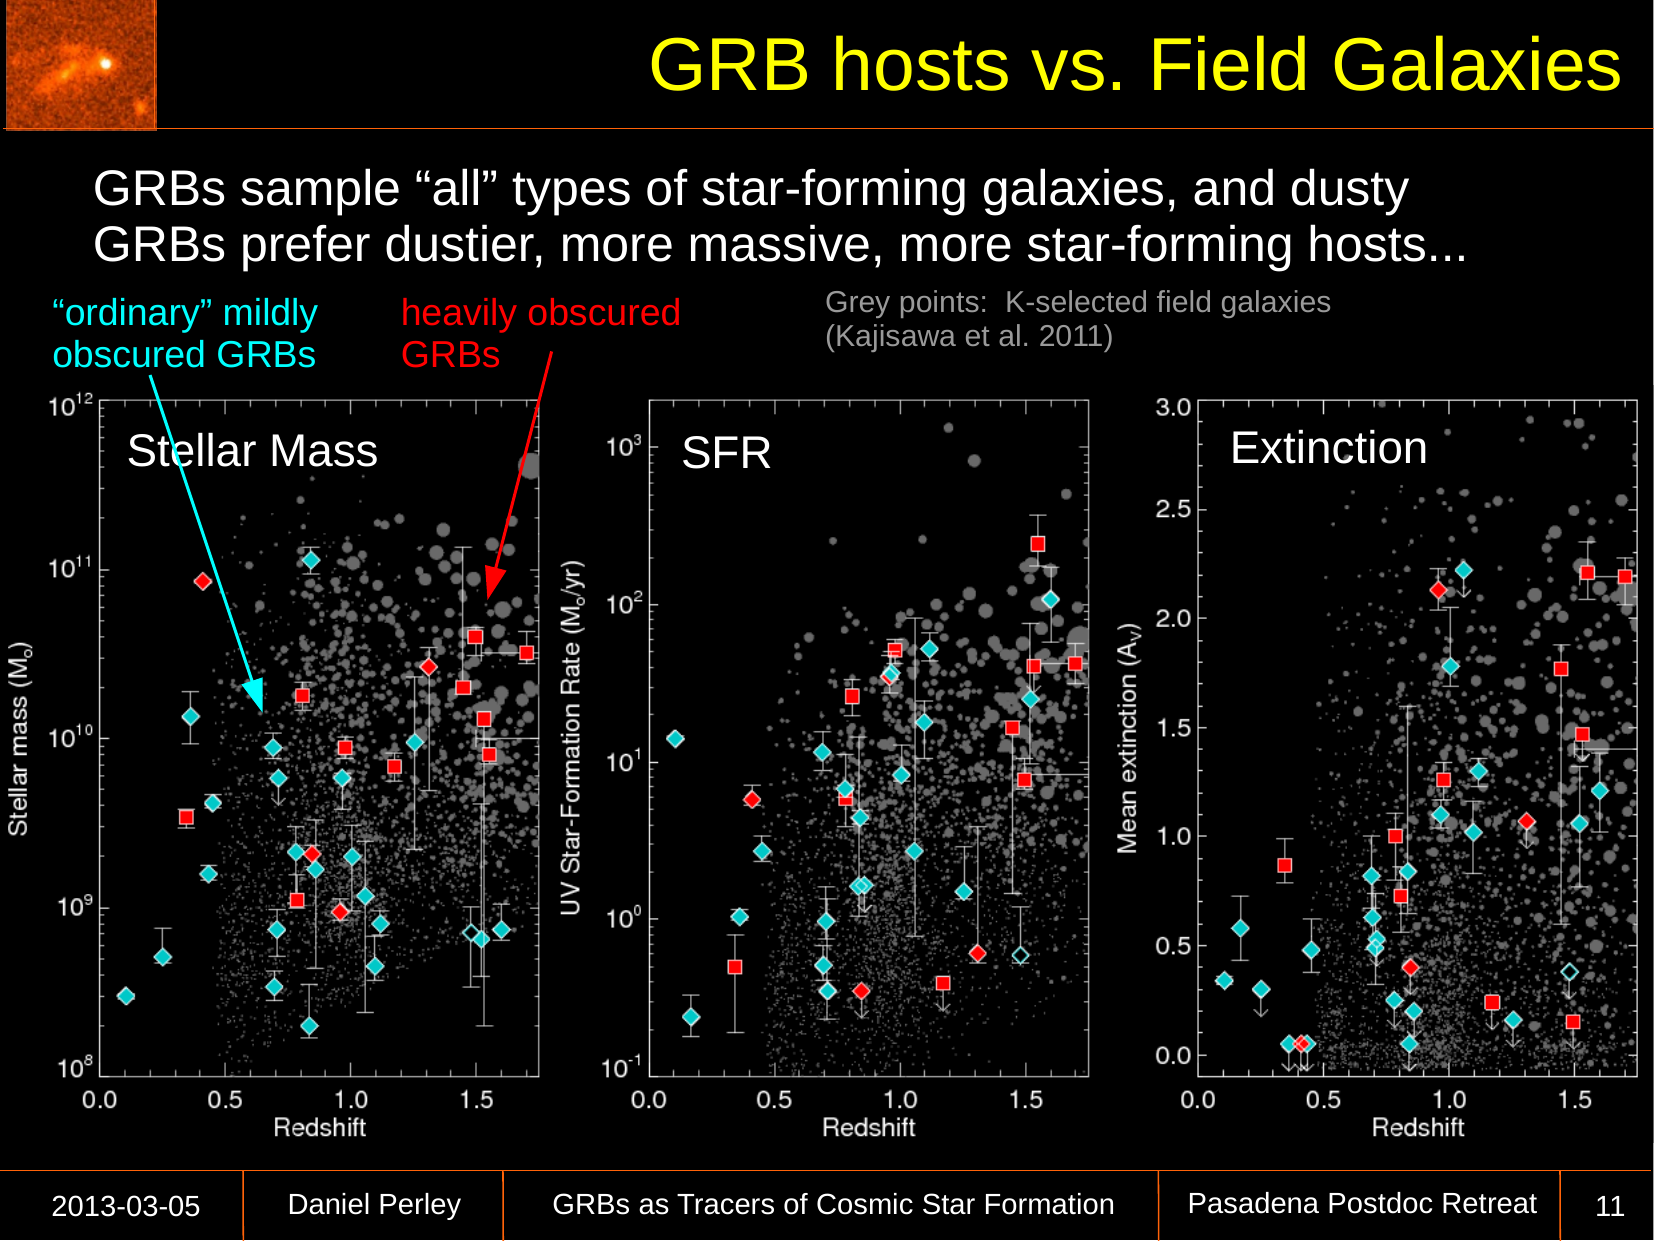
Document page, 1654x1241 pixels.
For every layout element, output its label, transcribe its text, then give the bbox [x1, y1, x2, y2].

text_box GRBs sample “all” types of star-forming galaxies, and dusty GRBs prefer dustier, more massive, more star-forming hosts... [75, 150, 1576, 283]
title GRB hosts vs. Field Galaxies [187, 21, 1624, 108]
picture [7, 0, 154, 128]
text_box Stellar Mass [108, 414, 185, 487]
text_box SFR [663, 417, 1076, 490]
text_box Stellar Mass [165, 414, 522, 487]
text_box heavily obscured GRBs [385, 284, 799, 384]
text_box Extinction [1211, 411, 1625, 484]
text_box Grey points: K-selected field galaxies (Kajisawa et al. 2011) [807, 274, 1463, 364]
picture [156, 385, 541, 456]
picture [0, 385, 1654, 1143]
text_box “ordinary” mildly obscured GRBs [37, 284, 385, 384]
